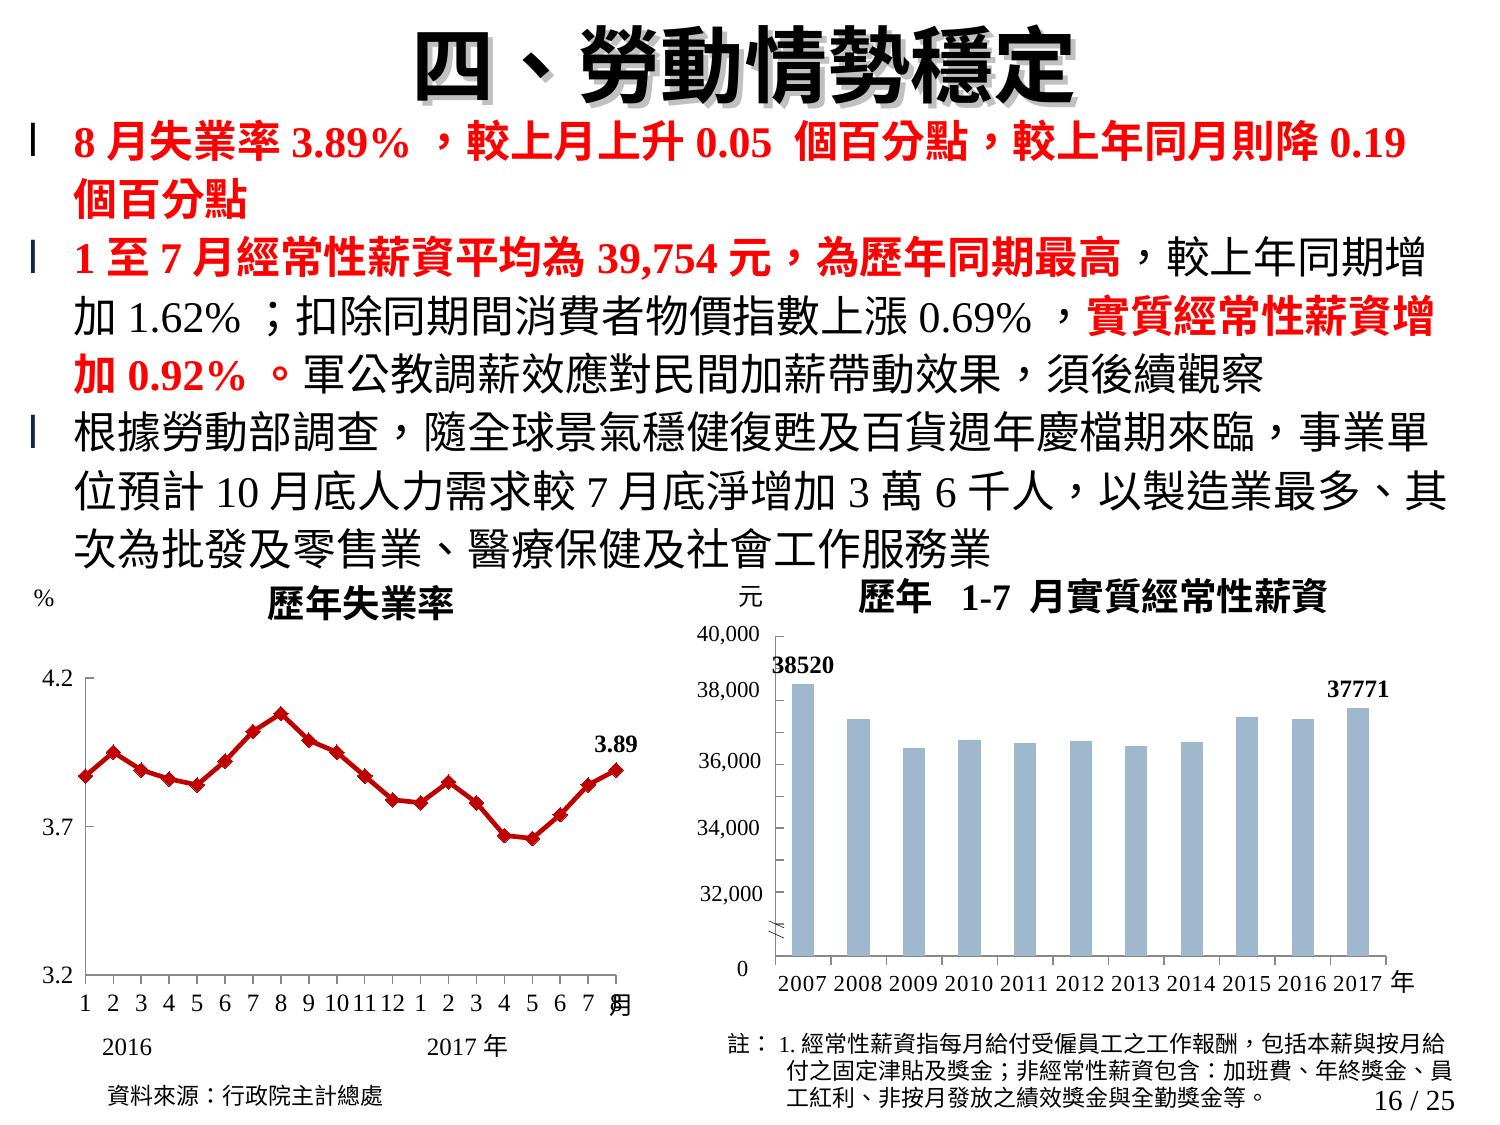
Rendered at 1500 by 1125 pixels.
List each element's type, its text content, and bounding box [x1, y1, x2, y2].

text_box 四、勞動情勢穩定 [0, 0, 1494, 114]
text_box 40,000 [681, 611, 790, 656]
text_box 歷年失業率 [246, 572, 477, 626]
text_box 年 [1372, 959, 1434, 1001]
text_box 2016 2017年 [87, 1023, 593, 1069]
chart [746, 595, 1441, 1023]
text_box 元 [723, 572, 797, 619]
text_box 32,000 [684, 870, 793, 916]
text_box % [18, 573, 97, 623]
text_box 資料來源：行政院主計總處 [92, 1075, 517, 1117]
text_box 歷年 1-7 月實質經常性薪資 [754, 565, 1434, 631]
text_box 34,000 [681, 805, 790, 850]
text_box 0 [688, 945, 797, 991]
text_box 36,000 [683, 738, 794, 783]
text_box 註：1.經常性薪資指每月給付受僱員工之工作報酬，包括本薪與按月給付之固定津貼及獎金；非經常性薪資包含：加班費、年終獎金、員工紅利、非按月發放之績效獎金與全勤獎金等。 [712, 1023, 1478, 1118]
text_box 8月失業率3.89%，較上月上升0.05 個百分點，較上年同月則降0.19 個百分點 1至7月經常性薪資平均為39,754元，為歷年同期最高，較上年同期增 加1.62%；扣除同期間消費者物價指數上漲0.69%，實質經常性薪資增 加0.92%。軍公教調薪效應對民間加薪帶動效果，須後續觀察 根據勞動部調查，隨全球景氣穩健復甦及百貨週年慶檔期來臨，事業單 位預計10月底人力需求較7月底淨增加3萬6千人，以製造業最多、其 次為批發及零售業、醫療保健及社會工作服務業 [12, 114, 1479, 604]
text_box 38,000 [681, 667, 790, 712]
chart [25, 604, 671, 1024]
text_box 月 [592, 982, 653, 1024]
